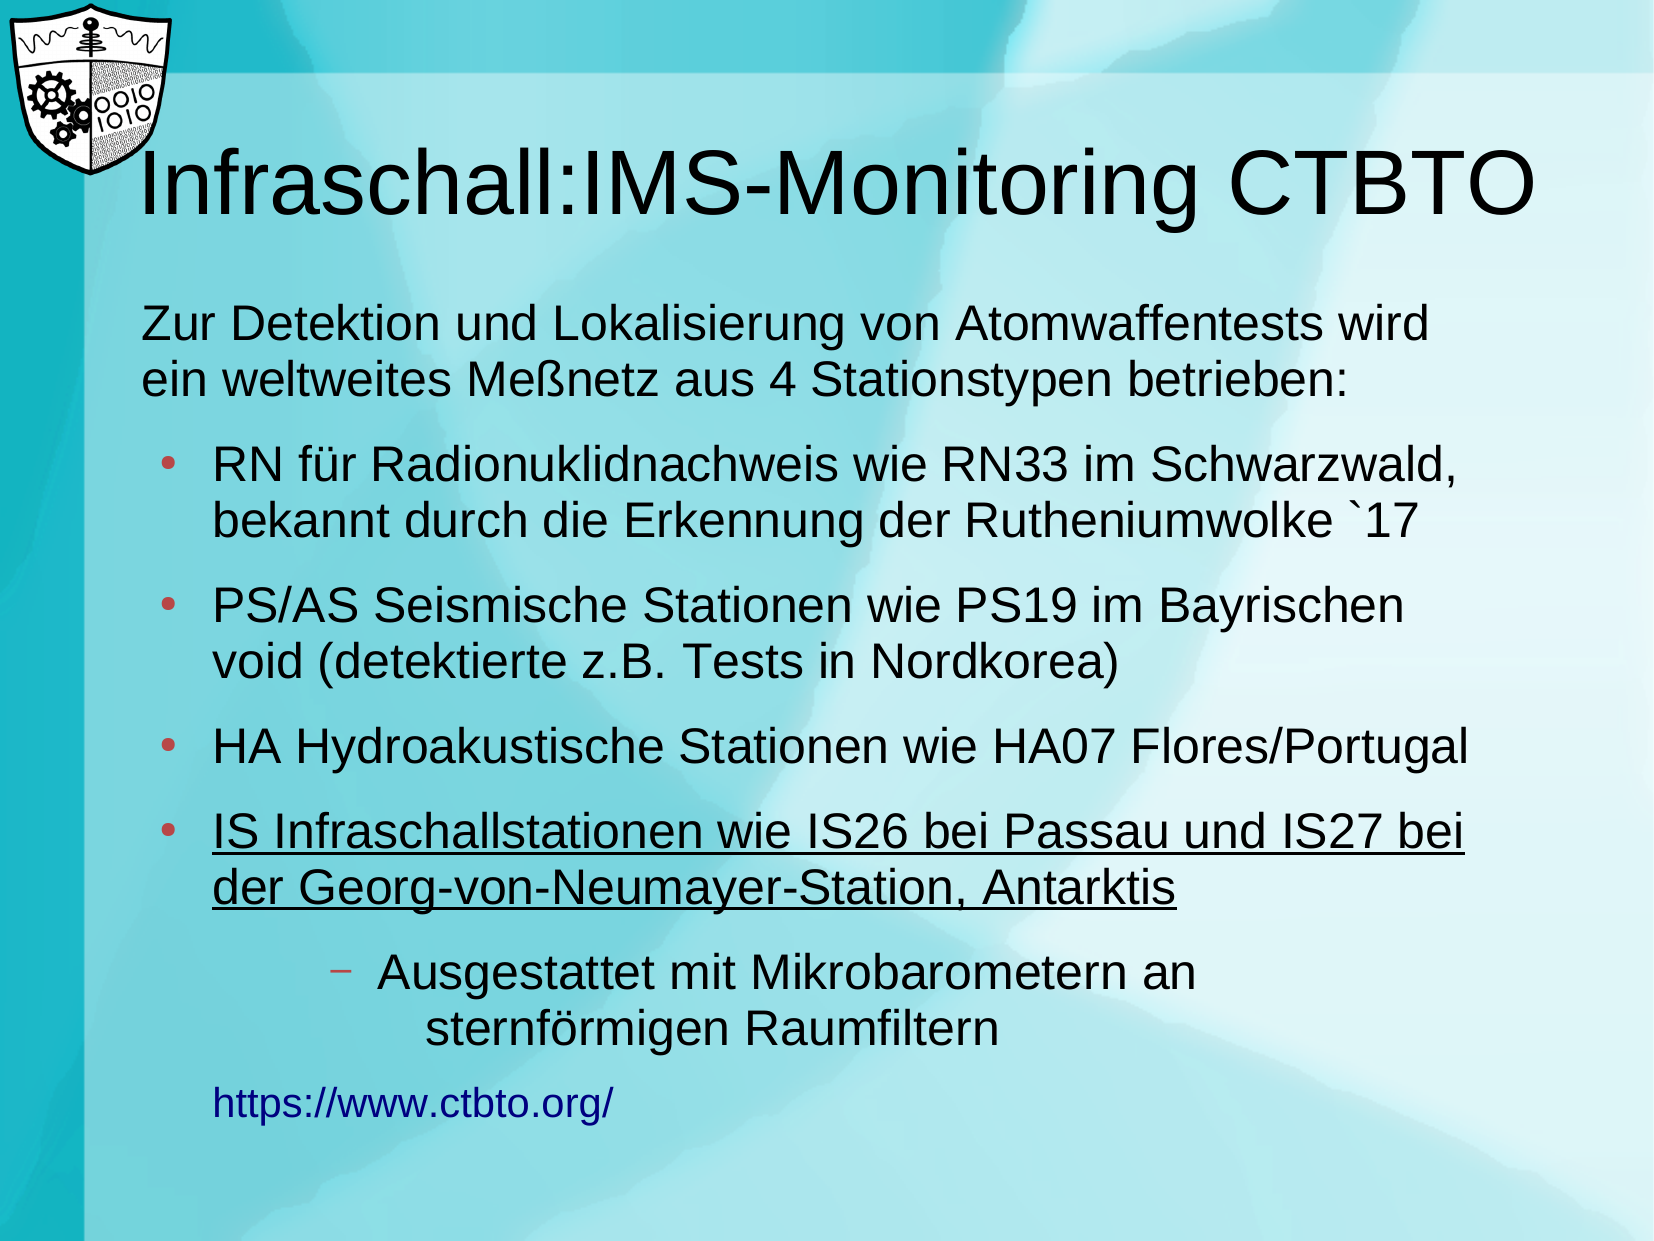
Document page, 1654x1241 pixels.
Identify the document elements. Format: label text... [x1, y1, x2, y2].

title Infraschall:IMS-Monitoring CTBTO [94, 78, 1583, 287]
picture [0, 0, 1654, 1241]
list Zur Detektion und Lokalisierung von Atomwaffentests wird ein weltweites Meßnetz aus 4 Stationstypen betrieben: RN für Radionuklidnachweis wie RN33 im Schwarzwald, bekannt durch die Erkennung der Rutheniumwolke `17 PS/AS Seismische Stationen wie PS19 im Bayrischen void (detektierte z.B. Tests in Nordkorea) HA Hydroakustische Stationen wie HA07 Flores/Portugal IS Infraschallstationen wie IS26 bei Passau und IS27 bei der Georg-von-Neumayer-Station, Antarktis Ausgestattet mit Mikrobarometern an sternförmigen Raumfiltern https://www.ctbto.org/ [141, 295, 1506, 1215]
